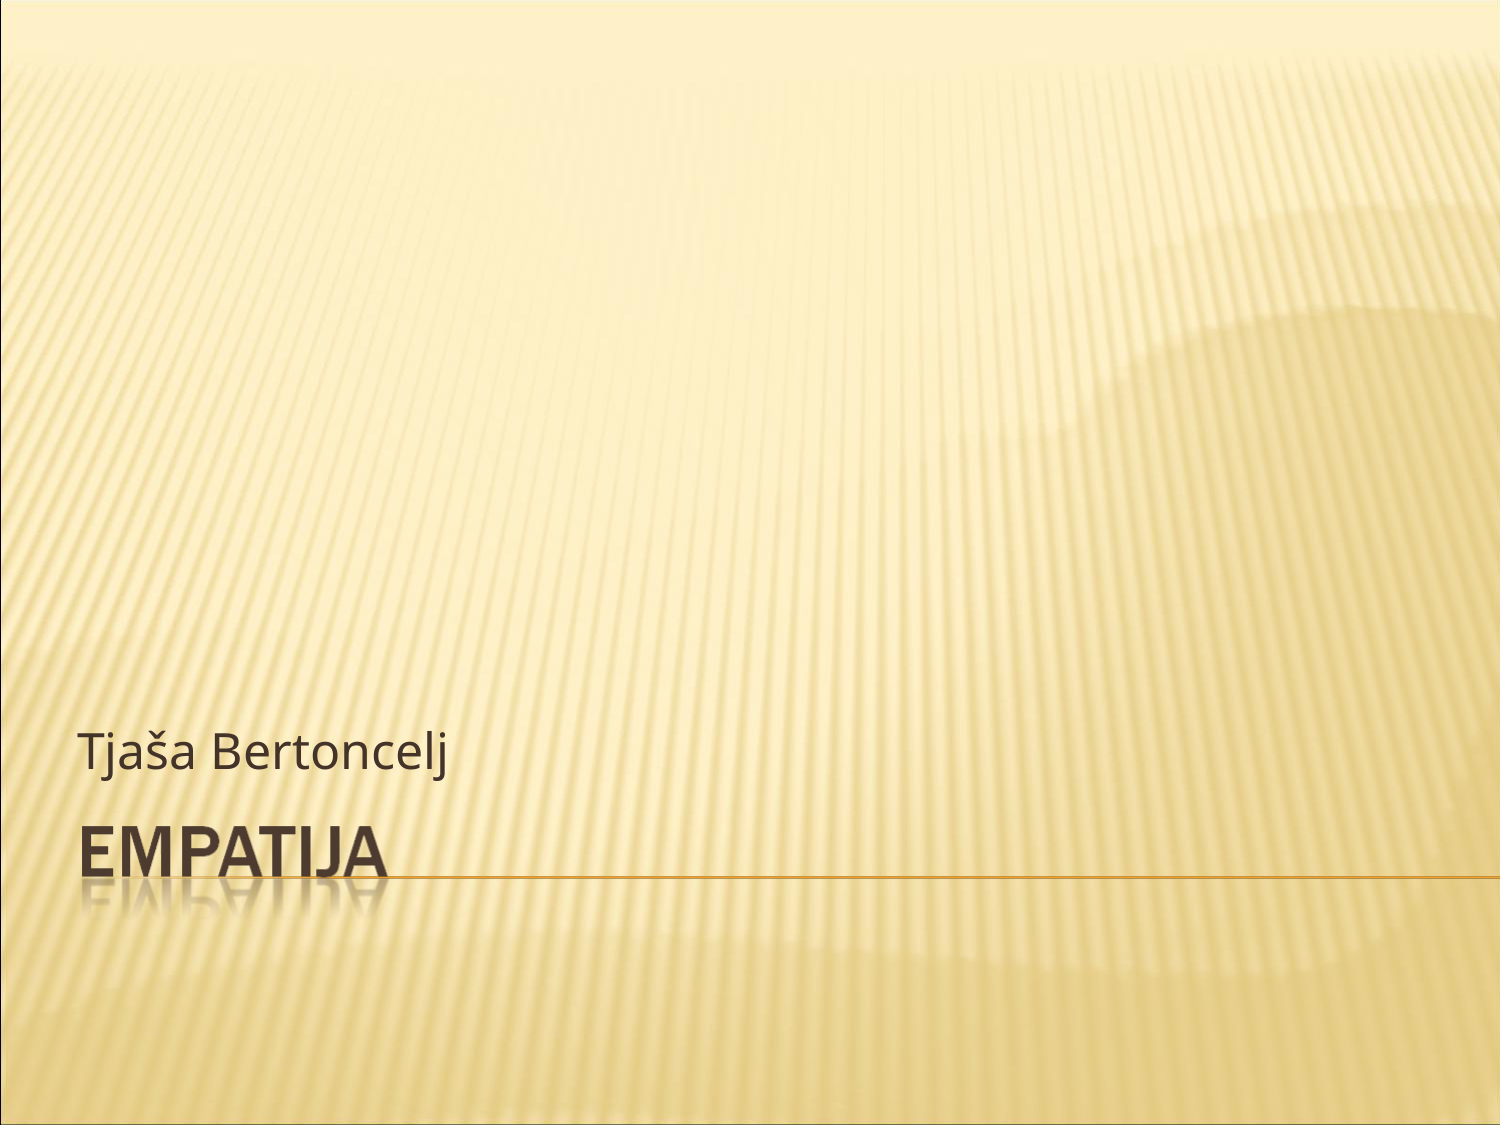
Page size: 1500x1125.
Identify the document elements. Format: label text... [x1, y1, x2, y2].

text_box Tjaša Bertoncelj [62, 637, 1450, 788]
picture [0, 0, 1500, 1125]
text_box [29, 781, 1452, 998]
